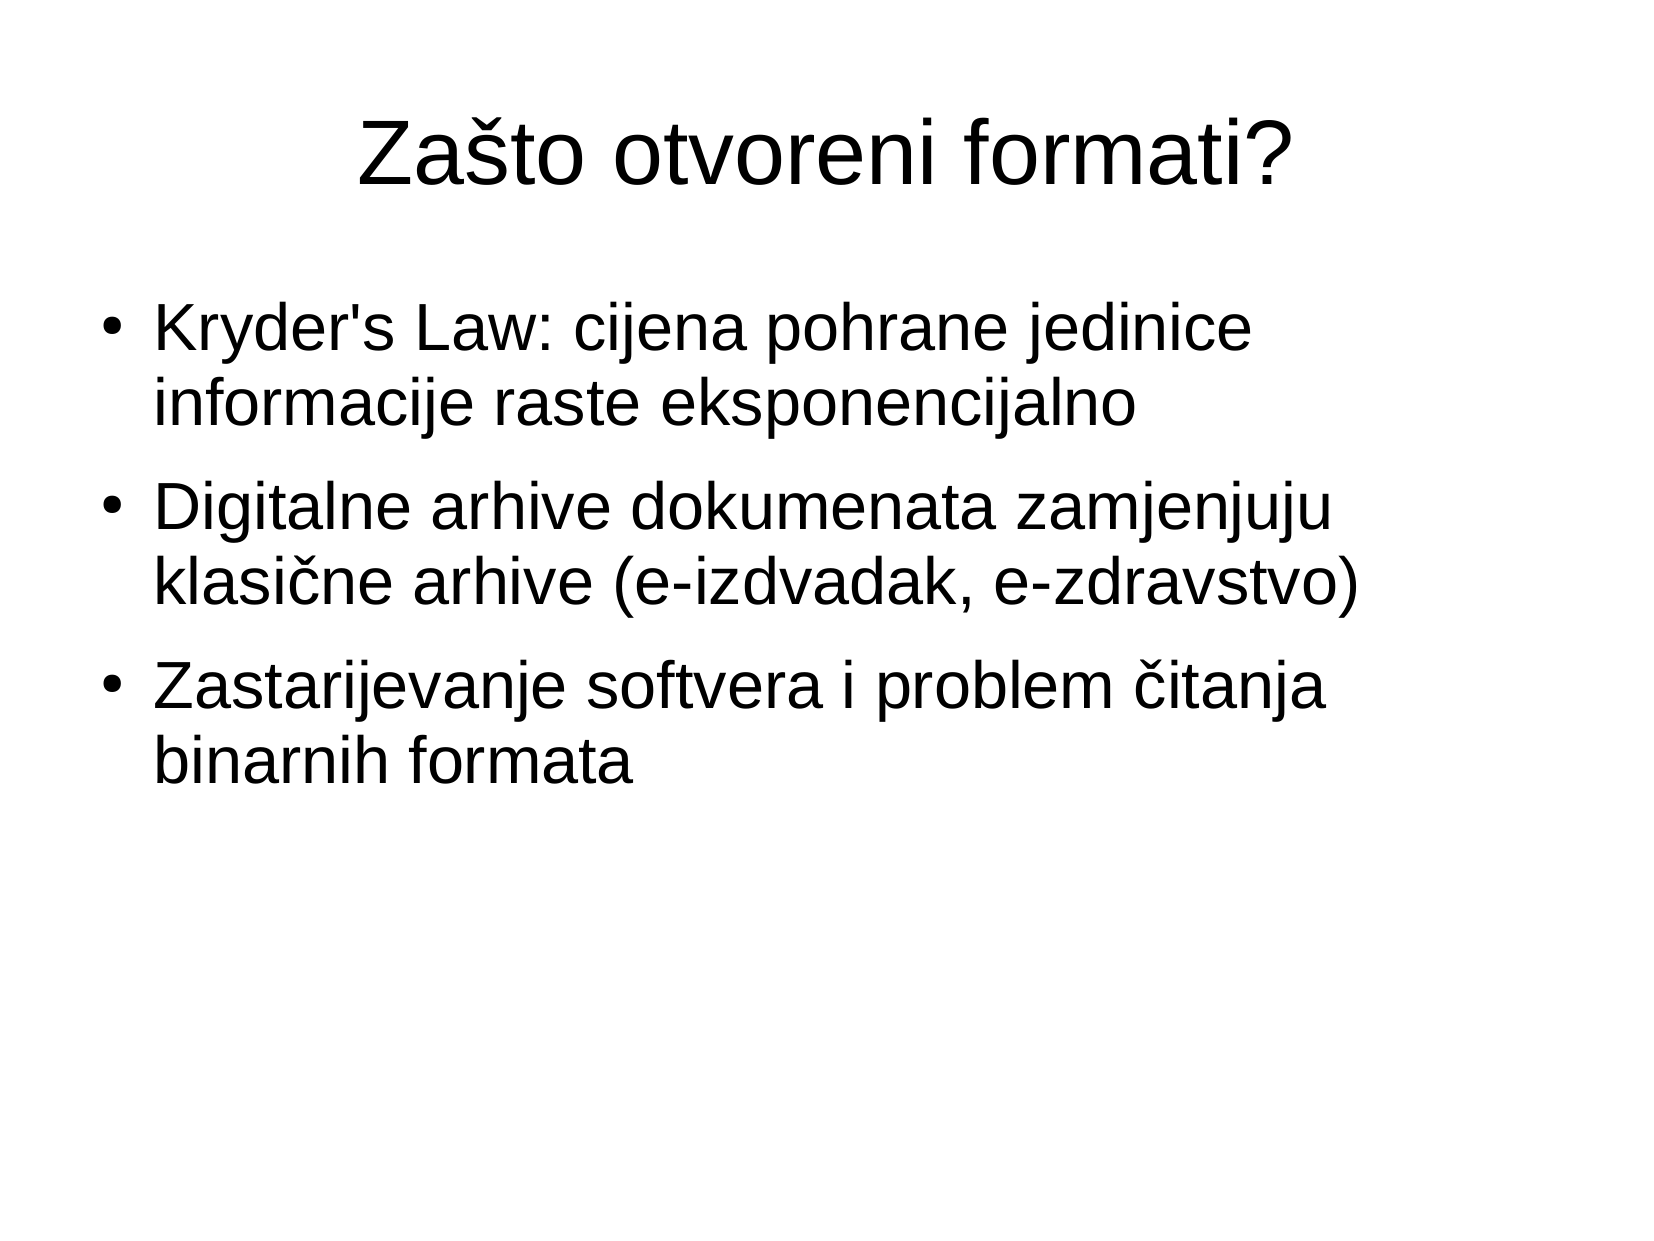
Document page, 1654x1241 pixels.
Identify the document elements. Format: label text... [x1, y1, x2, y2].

list Kryder's Law: cijena pohrane jedinice informacije raste eksponencijalno Digitalne arhive dokumenata zamjenjuju klasične arhive (e-izdvadak, e-zdravstvo) Zastarijevanje softvera i problem čitanja binarnih formata [82, 290, 1571, 1109]
title Zašto otvoreni formati? [82, 49, 1571, 257]
